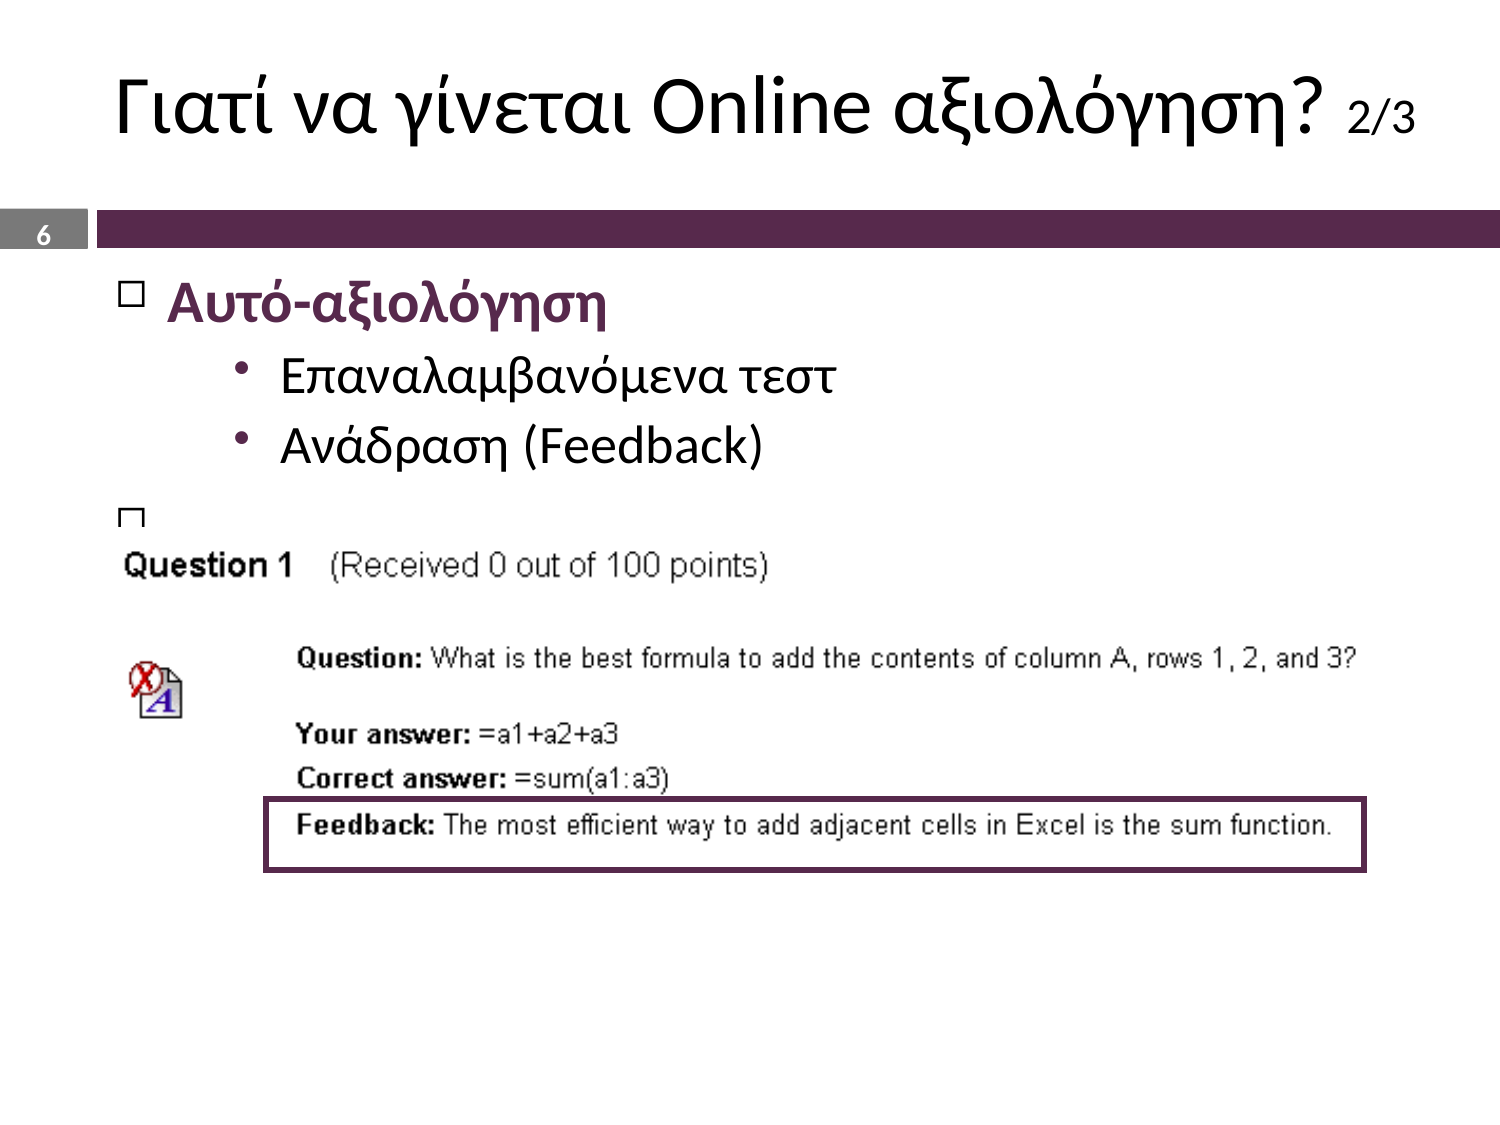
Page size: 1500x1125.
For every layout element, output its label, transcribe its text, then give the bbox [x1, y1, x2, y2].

picture [100, 527, 1383, 882]
text_box 6 [0, 208, 88, 249]
title Γιατί να γίνεται Online αξιολόγηση? 2/3 [100, 19, 1438, 182]
list Αυτό-αξιολόγηση Επαναλαμβανόμενα τεστ Ανάδραση (Feedback) [100, 262, 1438, 1000]
